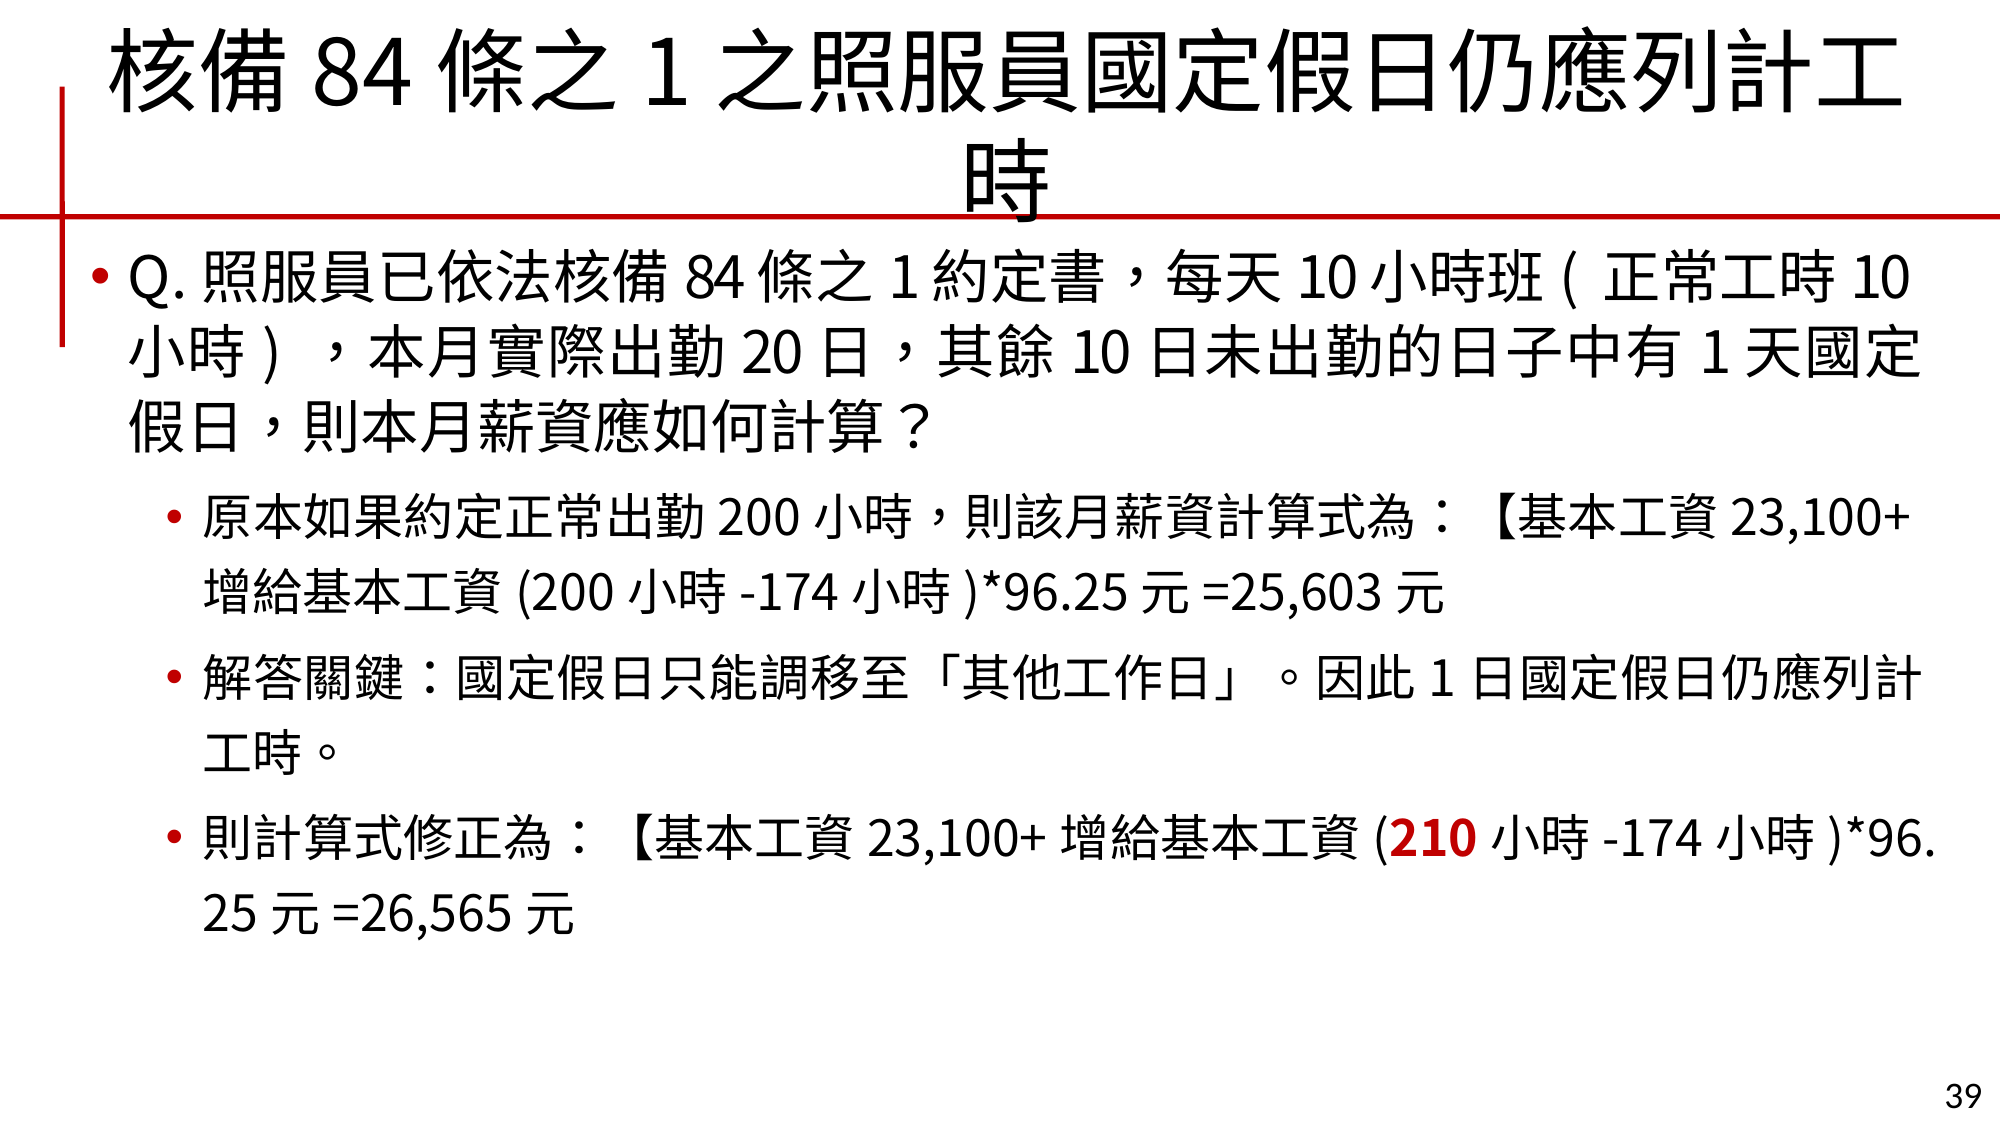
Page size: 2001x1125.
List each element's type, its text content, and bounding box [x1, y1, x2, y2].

list Q.照服員已依法核備84條之1約定書，每天10小時班(正常工時10小時)，本月實際出勤20日，其餘10日未出勤的日子中有1天國定假日，則本月薪資應如何計算？ 原本如果約定正常出勤200小時，則該月薪資計算式為：【基本工資23,100+增給基本工資(200小時-174小時)*96.25元=25,603元 解答關鍵：國定假日只能調移至「其他工作日」。因此1日國定假日仍應列計工時。 則計算式修正為：【基本工資23,100+增給基本工資(210小時-174小時)*96.25元=26,565元 [75, 228, 1938, 1038]
title 核備84條之1之照服員國定假日仍應列計工時 [75, 6, 1938, 211]
slide_number <編號> [1701, 1063, 1998, 1118]
